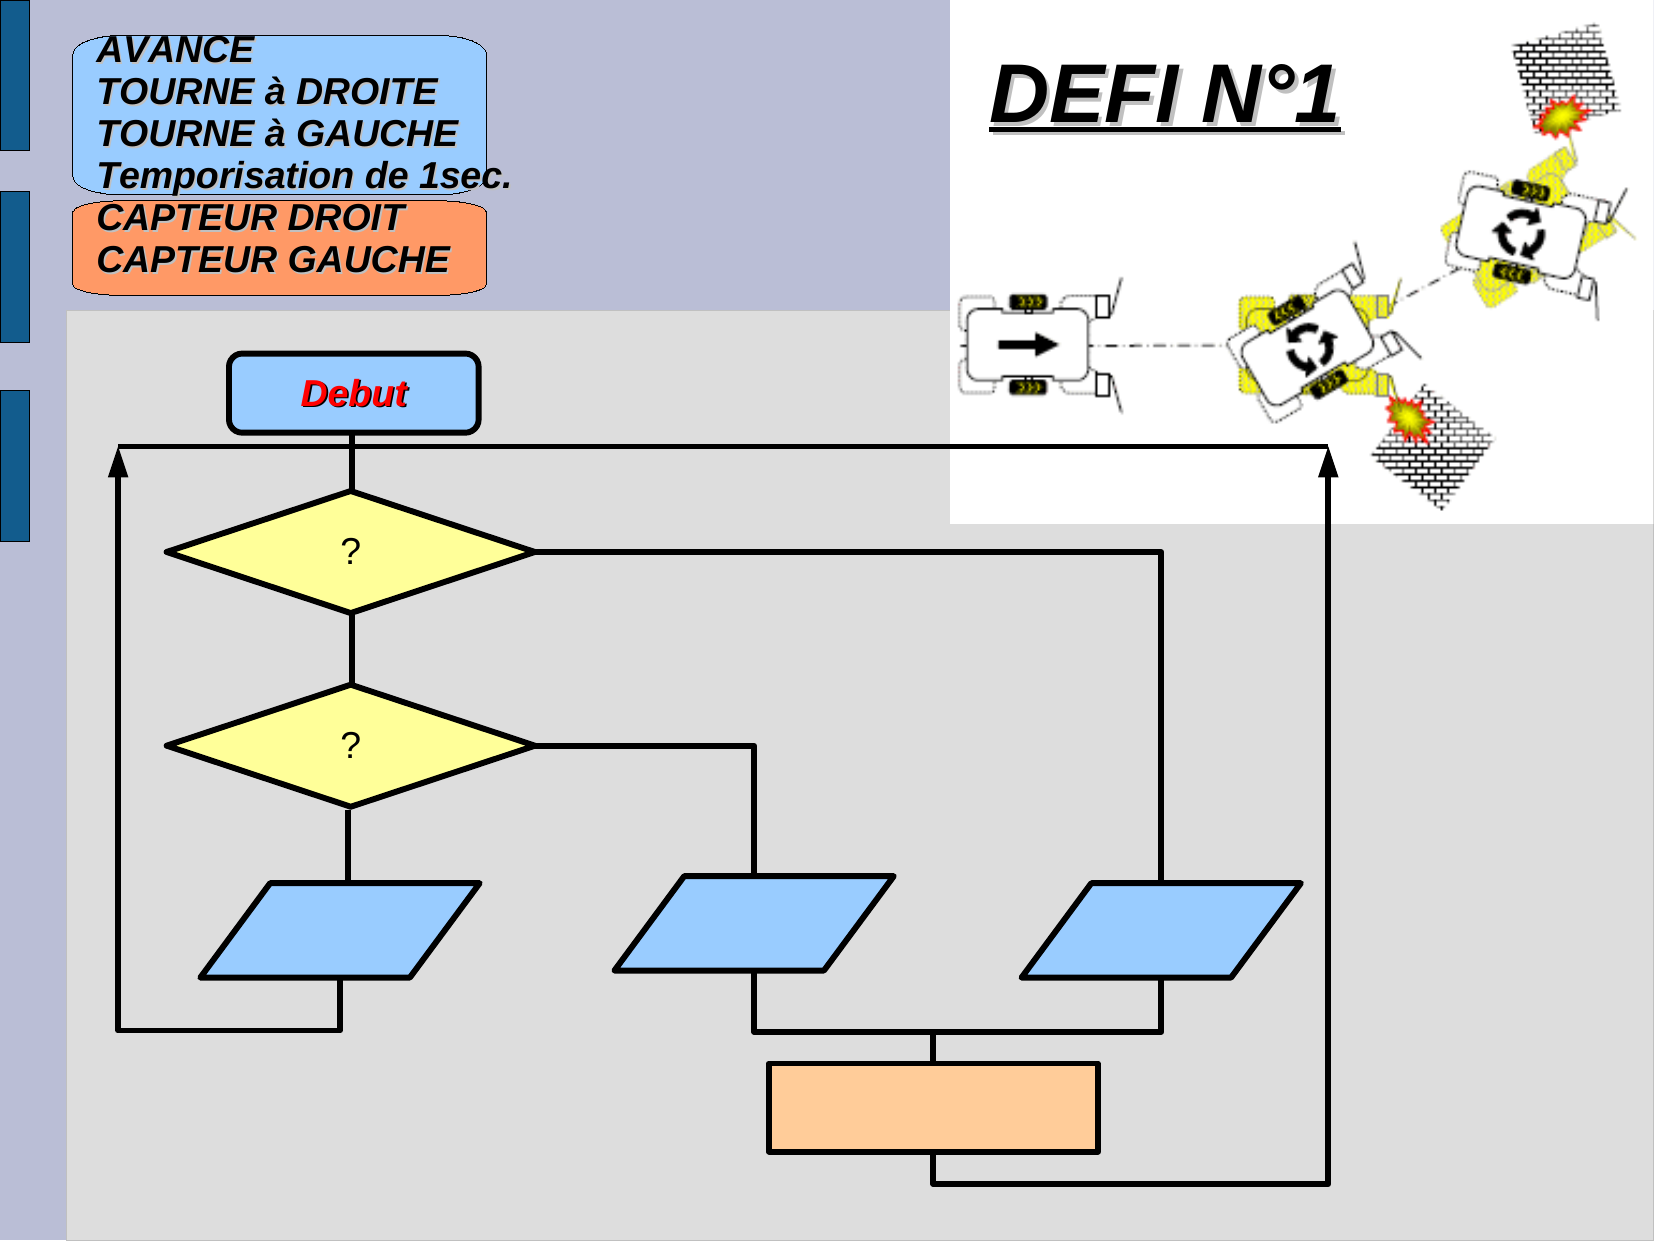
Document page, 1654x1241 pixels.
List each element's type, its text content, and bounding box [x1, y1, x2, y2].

text_box [614, 876, 894, 971]
text_box [1021, 883, 1301, 978]
text_box Debut [228, 353, 479, 433]
text_box [72, 43, 81, 187]
text_box [769, 1063, 1098, 1152]
text_box ? [166, 684, 535, 807]
text_box [72, 205, 81, 291]
picture [950, 0, 1654, 524]
text_box DEFI N°1 [974, 39, 1357, 148]
text_box [200, 883, 480, 978]
text_box AVANCE TOURNE à DROITE TOURNE à GAUCHE Temporisation de 1sec. CAPTEUR DROIT CAPTEUR GAUCHE [81, 21, 528, 294]
picture [950, 449, 1327, 524]
text_box ? [166, 490, 535, 613]
